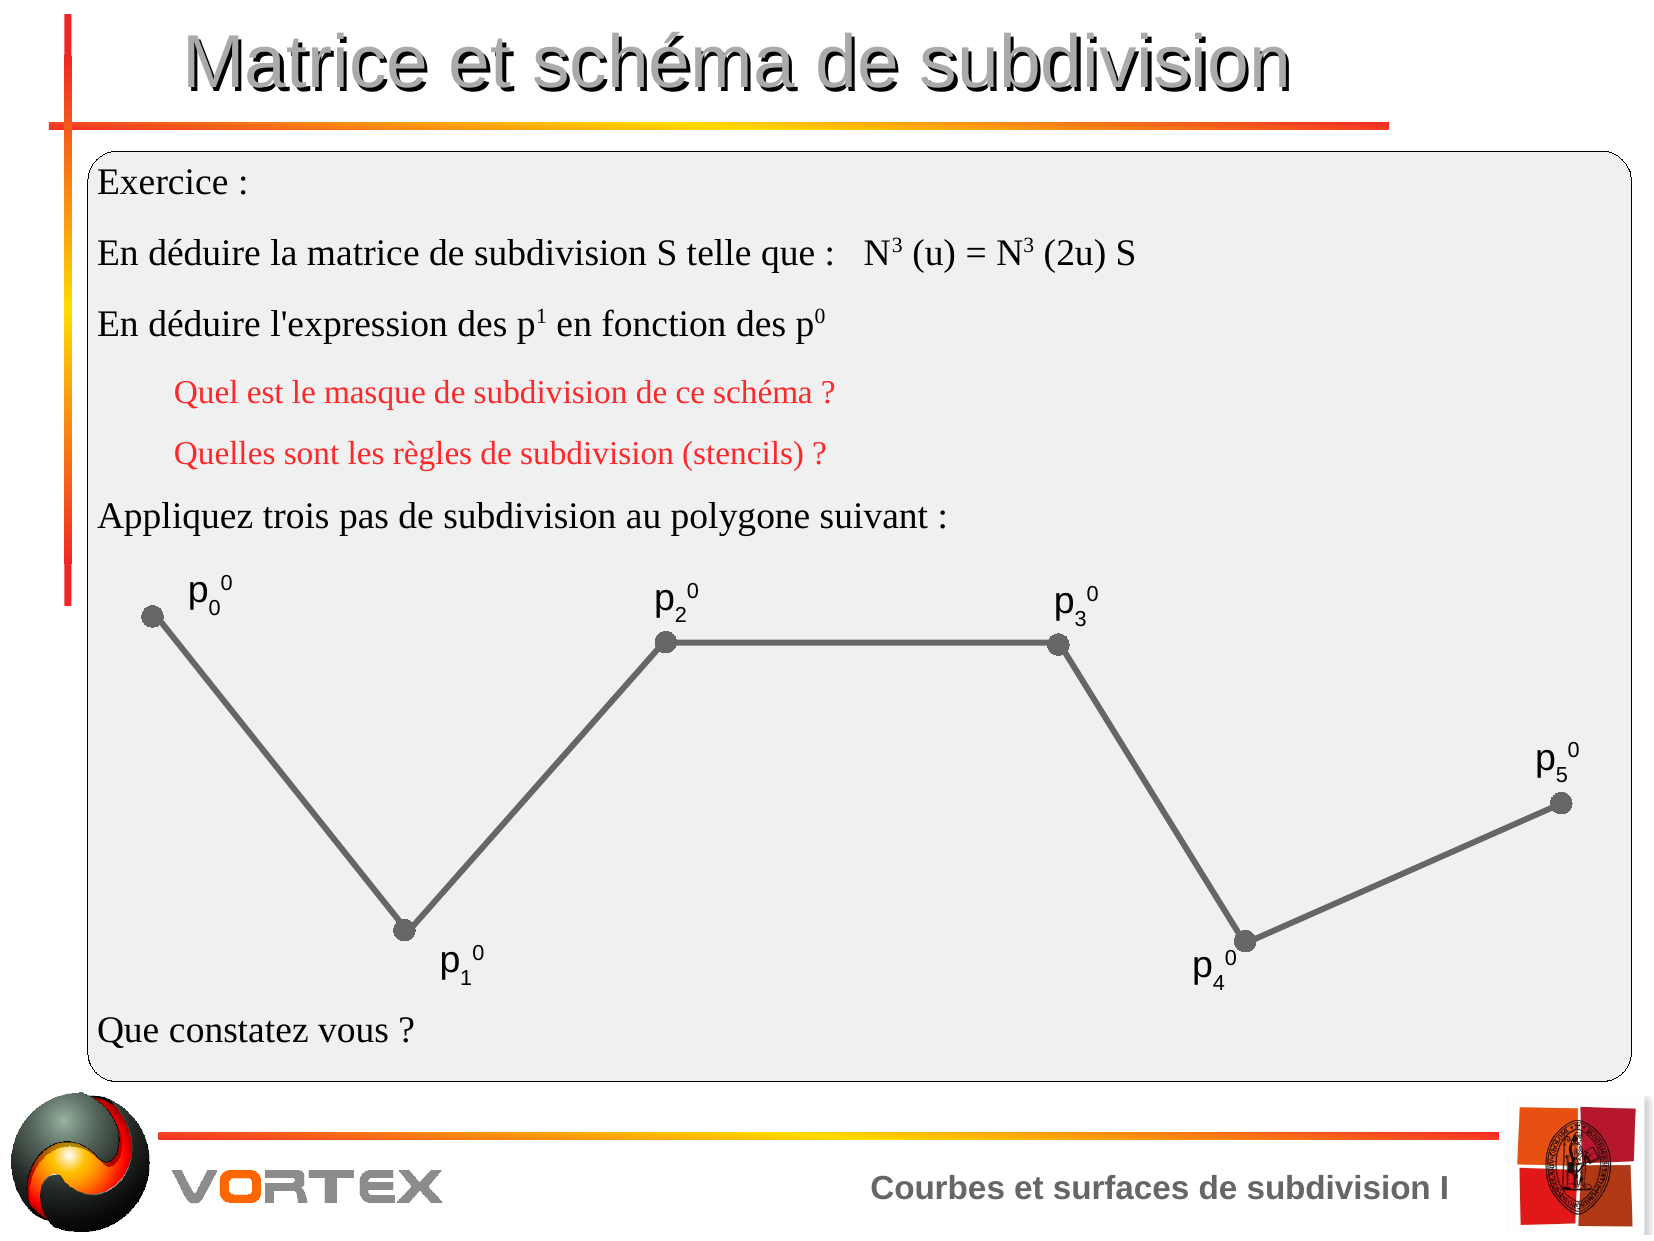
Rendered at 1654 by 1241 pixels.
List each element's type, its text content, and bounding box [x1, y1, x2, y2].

title Matrice et schéma de subdivision [82, 4, 1392, 120]
text_box p20 [639, 569, 767, 642]
text_box [655, 642, 677, 653]
text_box [1235, 930, 1255, 936]
picture [1505, 1096, 1653, 1235]
picture [11, 1092, 443, 1232]
text_box [393, 919, 416, 941]
text_box [1047, 646, 1069, 656]
list Exercice : En déduire la matrice de subdivision S telle que : N3 (u) = N3 (2u) S En déduire l'expression des p1 en fonction des p0 Quel est le masque de subdivision de ce schéma ? Quelles sont les règles de subdivision (stencils) ? Appliquez trois pas de subdivision au polygone suivant : Que constatez vous ? [79, 160, 1569, 1103]
text_box p40 [1177, 936, 1305, 1010]
text_box p50 [1520, 728, 1595, 848]
text_box [96, 151, 1632, 1082]
text_box p30 [1039, 572, 1166, 646]
text_box p00 [173, 561, 300, 634]
text_box p10 [424, 931, 552, 1004]
text_box [141, 605, 164, 628]
